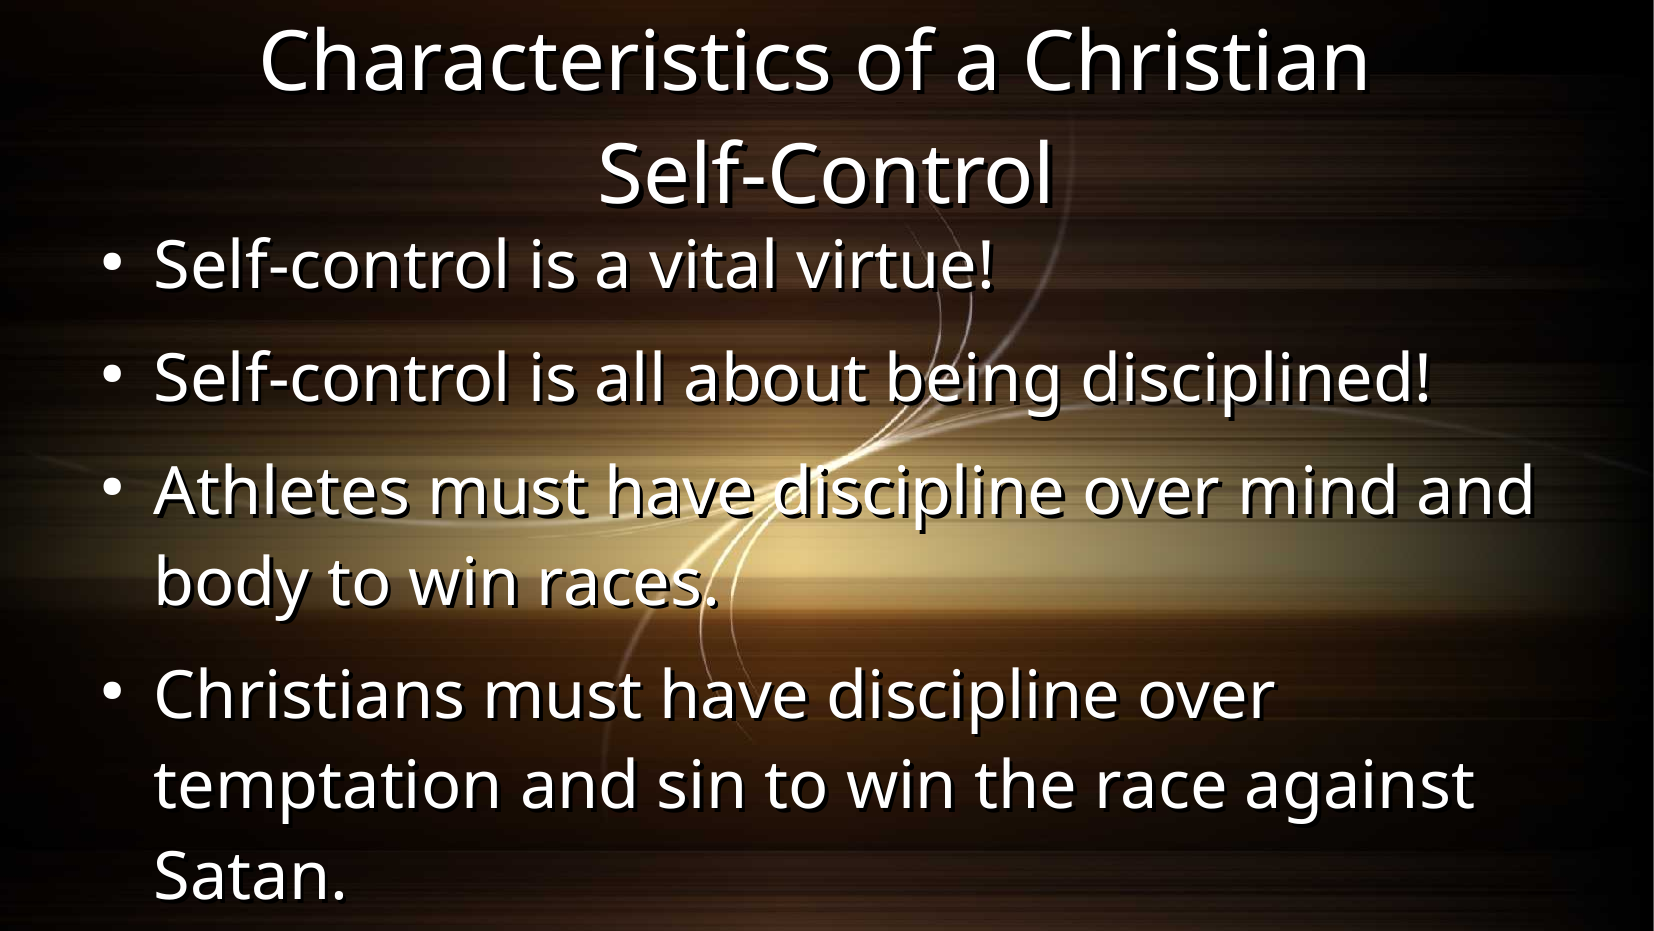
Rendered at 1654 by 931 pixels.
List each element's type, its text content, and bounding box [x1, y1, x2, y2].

title Characteristics of a Christian Self-Control [82, 17, 1571, 212]
list Self-control is a vital virtue! Self-control is all about being disciplined! Athletes must have discipline over mind and body to win races. Christians must have discipline over temptation and sin to win the race against Satan. [82, 217, 1571, 931]
picture [0, 0, 1654, 931]
